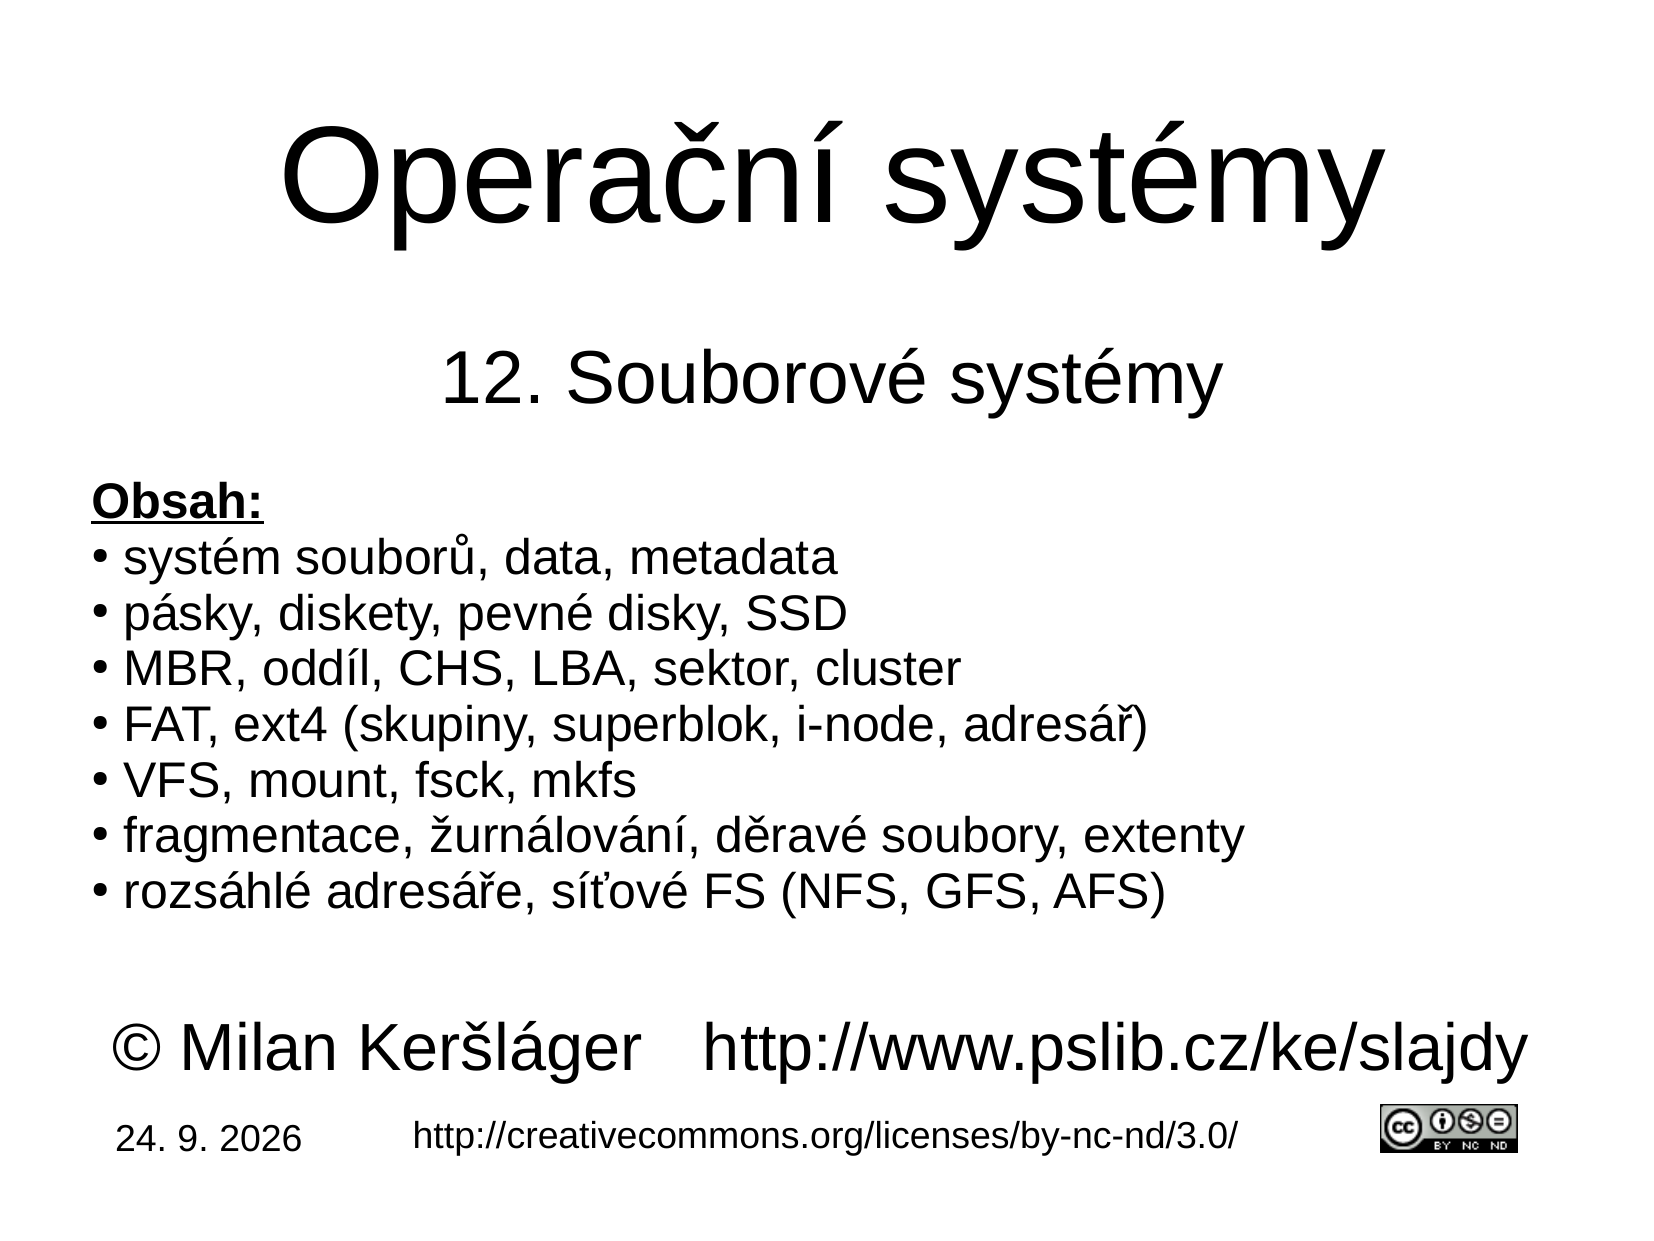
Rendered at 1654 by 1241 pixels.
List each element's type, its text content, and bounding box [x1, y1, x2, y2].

text_box 15.5.2012 [100, 1110, 337, 1167]
list © Milan Keršláger http://www.pslib.cz/ke/slajdy [76, 1009, 1565, 1087]
text_box http://creativecommons.org/licenses/by-nc-nd/3.0/ [339, 1107, 1313, 1165]
text_box Obsah: systém souborů, data, metadata pásky, diskety, pevné disky, SSD MBR, oddíl, CHS, LBA, sektor, cluster FAT, ext4 (skupiny, superblok, i-node, adresář) VFS, mount, fsck, mkfs fragmentace, žurnálování, děravé soubory, extenty rozsáhlé adresáře, síťové FS (NFS, GFS, AFS) [76, 465, 1583, 927]
picture [1380, 1104, 1518, 1153]
title Operační systémy 12. Souborové systémy [88, 56, 1577, 461]
